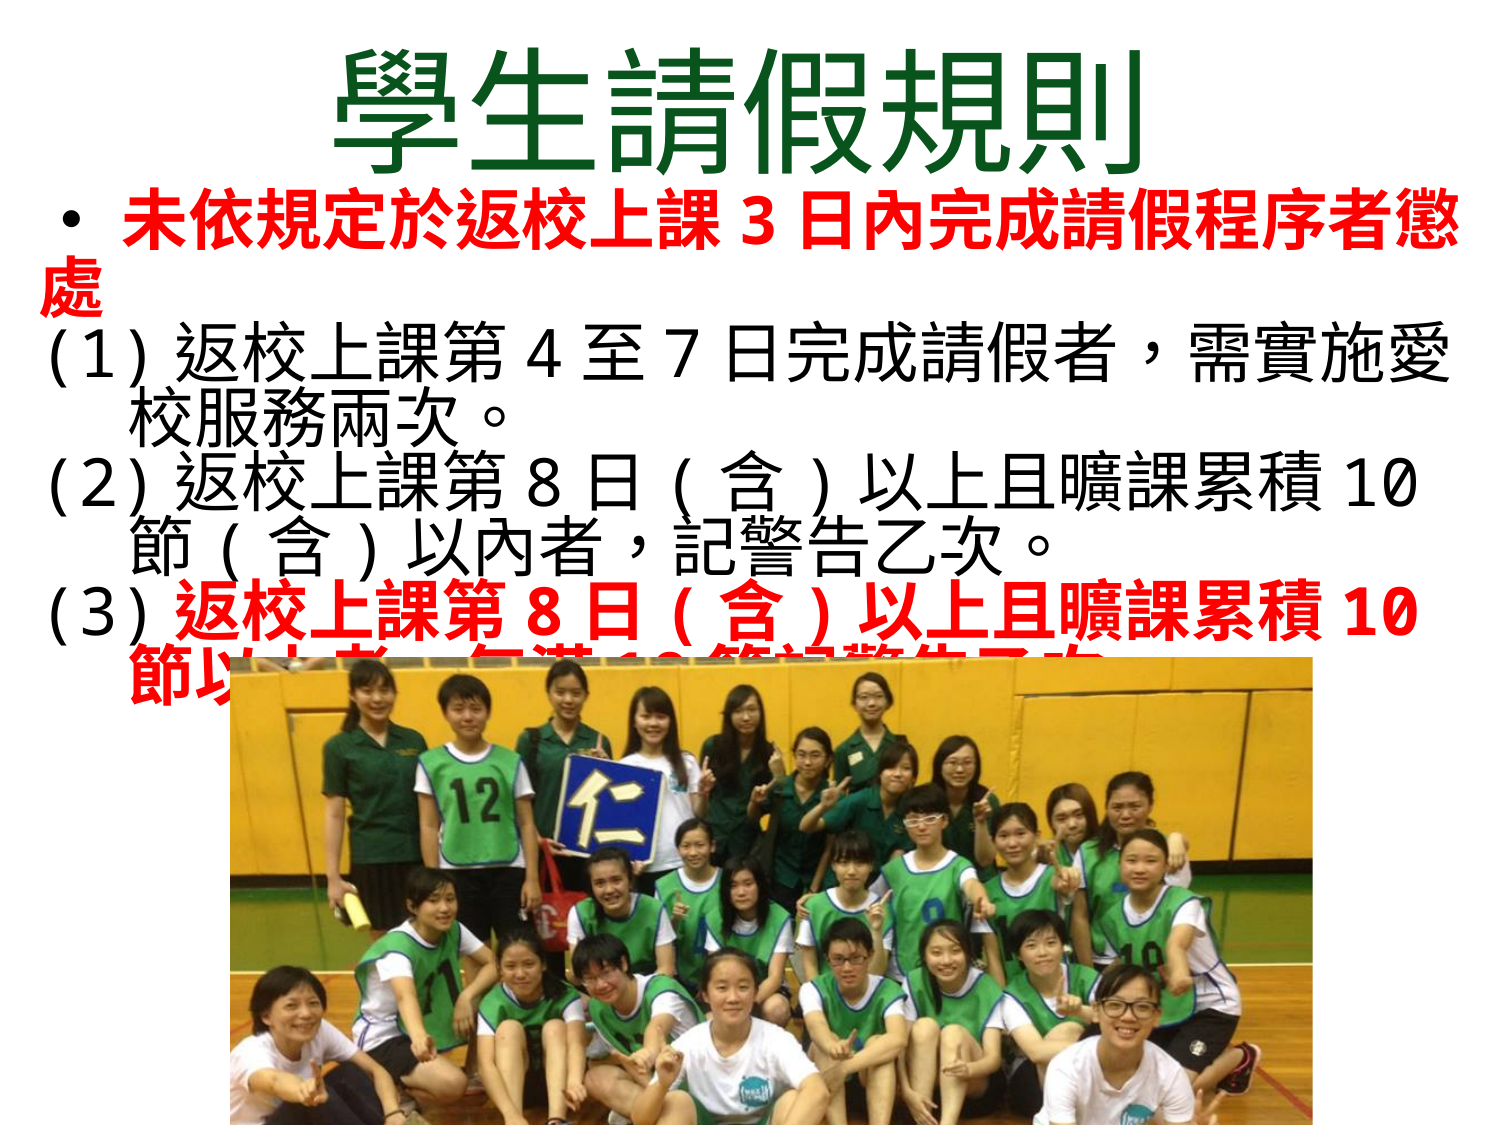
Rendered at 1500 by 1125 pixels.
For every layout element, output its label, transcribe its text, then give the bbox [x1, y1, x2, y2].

title 學生請假規則 [64, 19, 1415, 168]
text_box ‧未依規定於返校上課3日內完成請假程序者懲處 (1)返校上課第4至7日完成請假者，需實施愛校服務兩次。 (2)返校上課第8日(含)以上且曠課累積10節(含)以內者，記警告乙次。 (3)返校上課第8日(含)以上且曠課累積10節以上者，每滿10節記警告乙次。 [24, 181, 1500, 721]
picture [230, 657, 1313, 1125]
